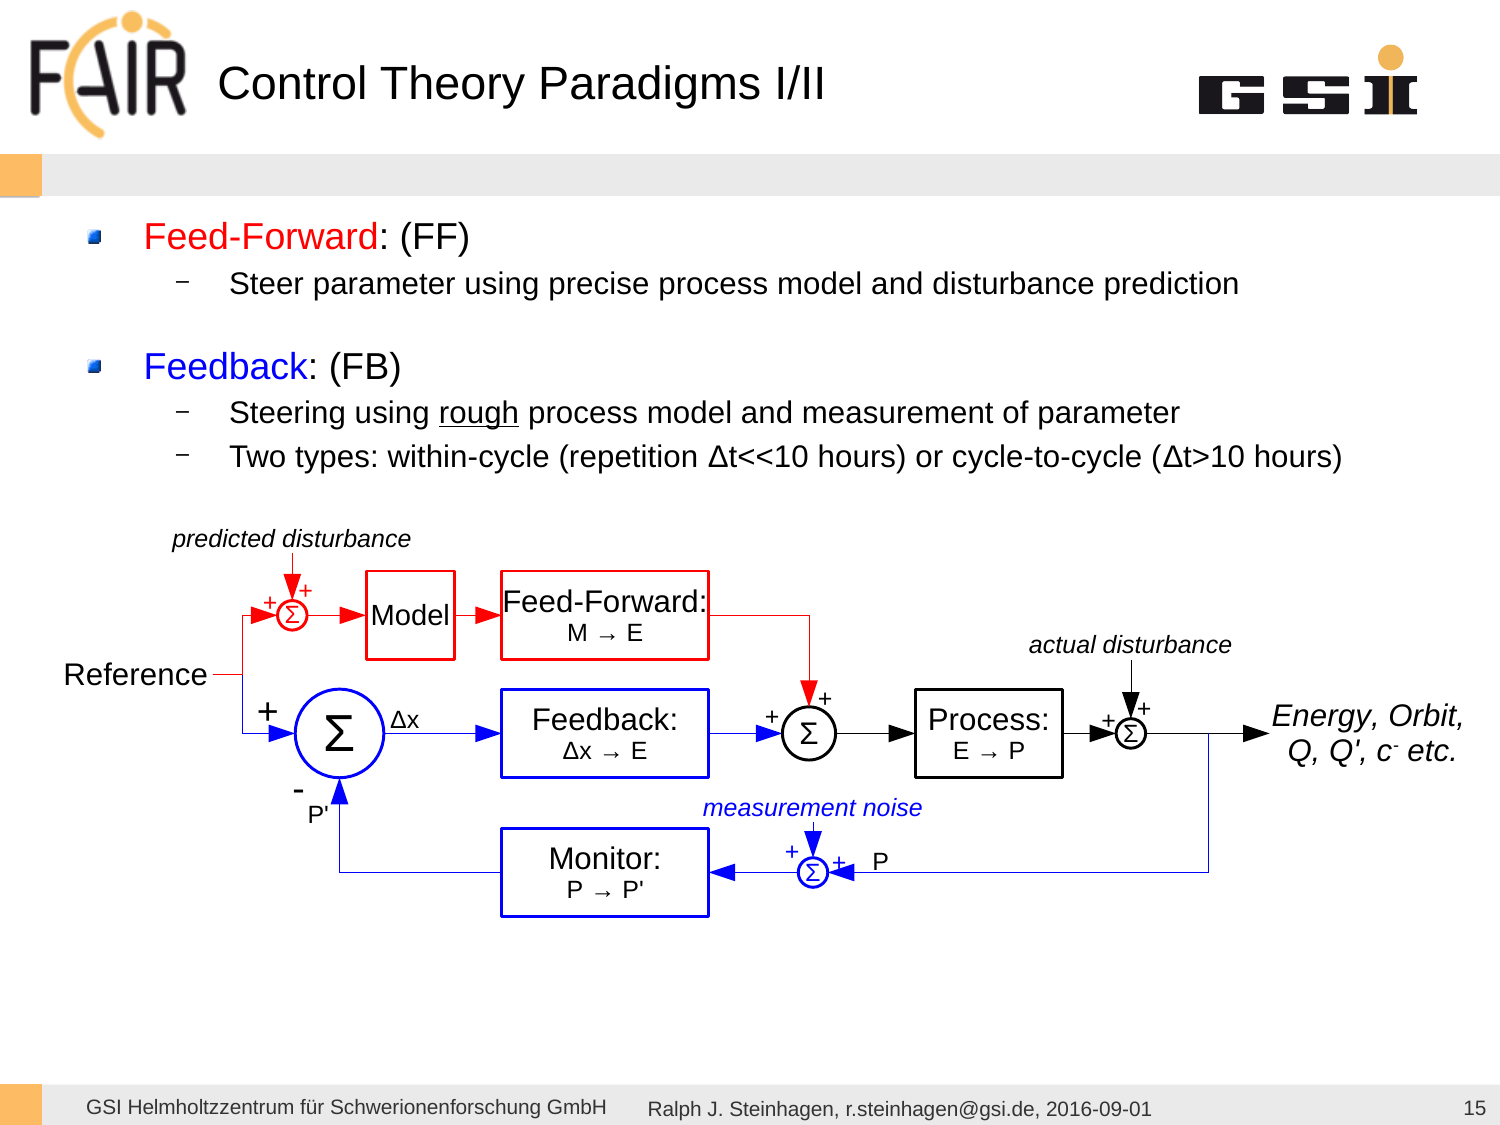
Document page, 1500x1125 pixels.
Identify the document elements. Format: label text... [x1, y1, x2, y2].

text_box Model [366, 571, 455, 660]
list Feed-Forward: (FF) Steer parameter using precise process model and disturbance prediction Feedback: (FB) Steering using rough process model and measurement of parameter Two types: within-cycle (repetition Δt<<10 hours) or cycle-to-cycle (Δt>10 hours) [87, 214, 1438, 474]
text_box actual disturbance [1057, 630, 1205, 660]
text_box Reference [58, 630, 213, 719]
text_box + [1122, 687, 1167, 731]
text_box Σ [782, 707, 836, 761]
text_box Monitor: P → P' [501, 828, 709, 917]
title Control Theory Paradigms I/II [217, 20, 1180, 147]
text_box Σ [798, 874, 823, 888]
text_box Σ [295, 689, 383, 778]
text_box + [248, 581, 293, 631]
text_box Δx [375, 698, 435, 742]
text_box Σ [809, 866, 817, 879]
text_box Process: E → P [915, 689, 1063, 778]
text_box + [1086, 699, 1131, 743]
picture [1197, 42, 1419, 117]
text_box + [283, 569, 328, 613]
text_box measurement noise [739, 792, 887, 823]
text_box - [277, 759, 320, 817]
text_box Σ [293, 613, 308, 631]
text_box + [817, 841, 862, 884]
text_box P [857, 840, 905, 884]
text_box + [750, 695, 795, 738]
text_box predicted disturbance [218, 523, 367, 554]
text_box Feedback: Δx → E [501, 689, 709, 778]
picture [30, 9, 187, 141]
text_box + [242, 683, 294, 741]
text_box P' [292, 793, 344, 837]
text_box + [770, 830, 815, 874]
text_box + [803, 677, 848, 721]
text_box Σ [1119, 731, 1146, 749]
text_box Energy, Orbit, Q, Q', c- etc. [1269, 689, 1477, 778]
text_box Feed-Forward: M → E [501, 571, 709, 660]
